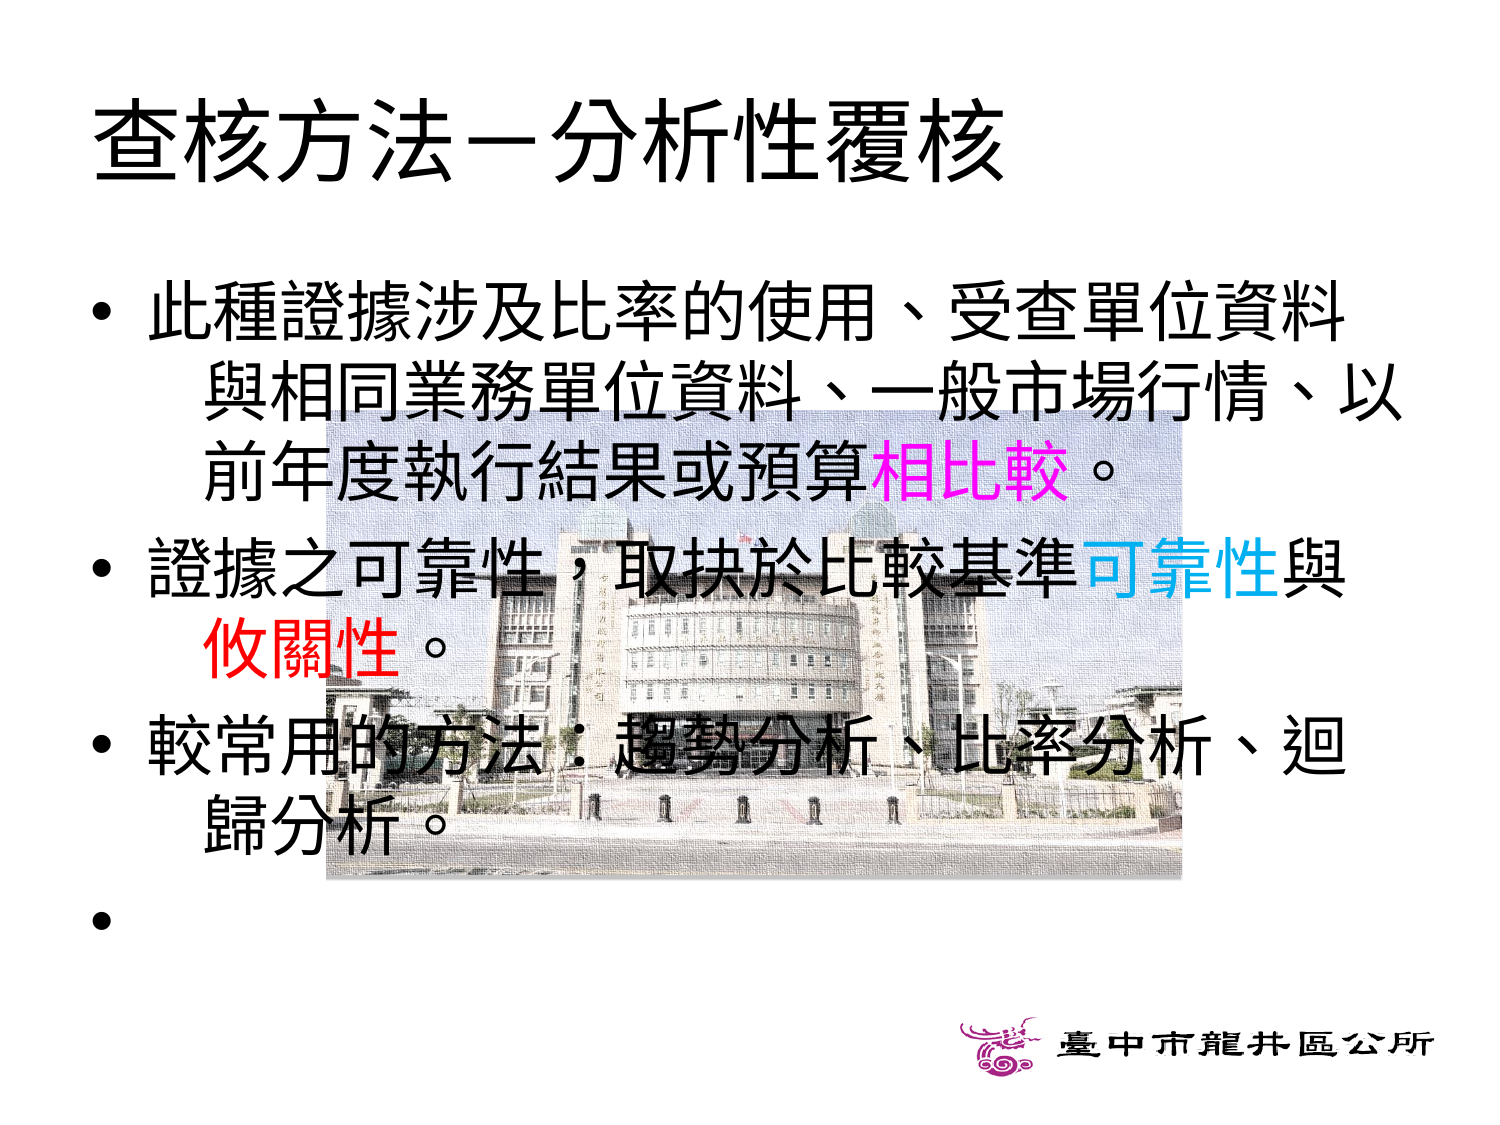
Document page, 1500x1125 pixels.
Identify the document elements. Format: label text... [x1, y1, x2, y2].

title 查核方法－分析性覆核 [75, 45, 1426, 233]
list 此種證據涉及比率的使用、受查單位資料與相同業務單位資料、一般市場行情、以前年度執行結果或預算相比較。 證據之可靠性，取抉於比較基準可靠性與攸關性。 較常用的方法：趨勢分析、比率分析、迴歸分析。 [75, 262, 1426, 1005]
